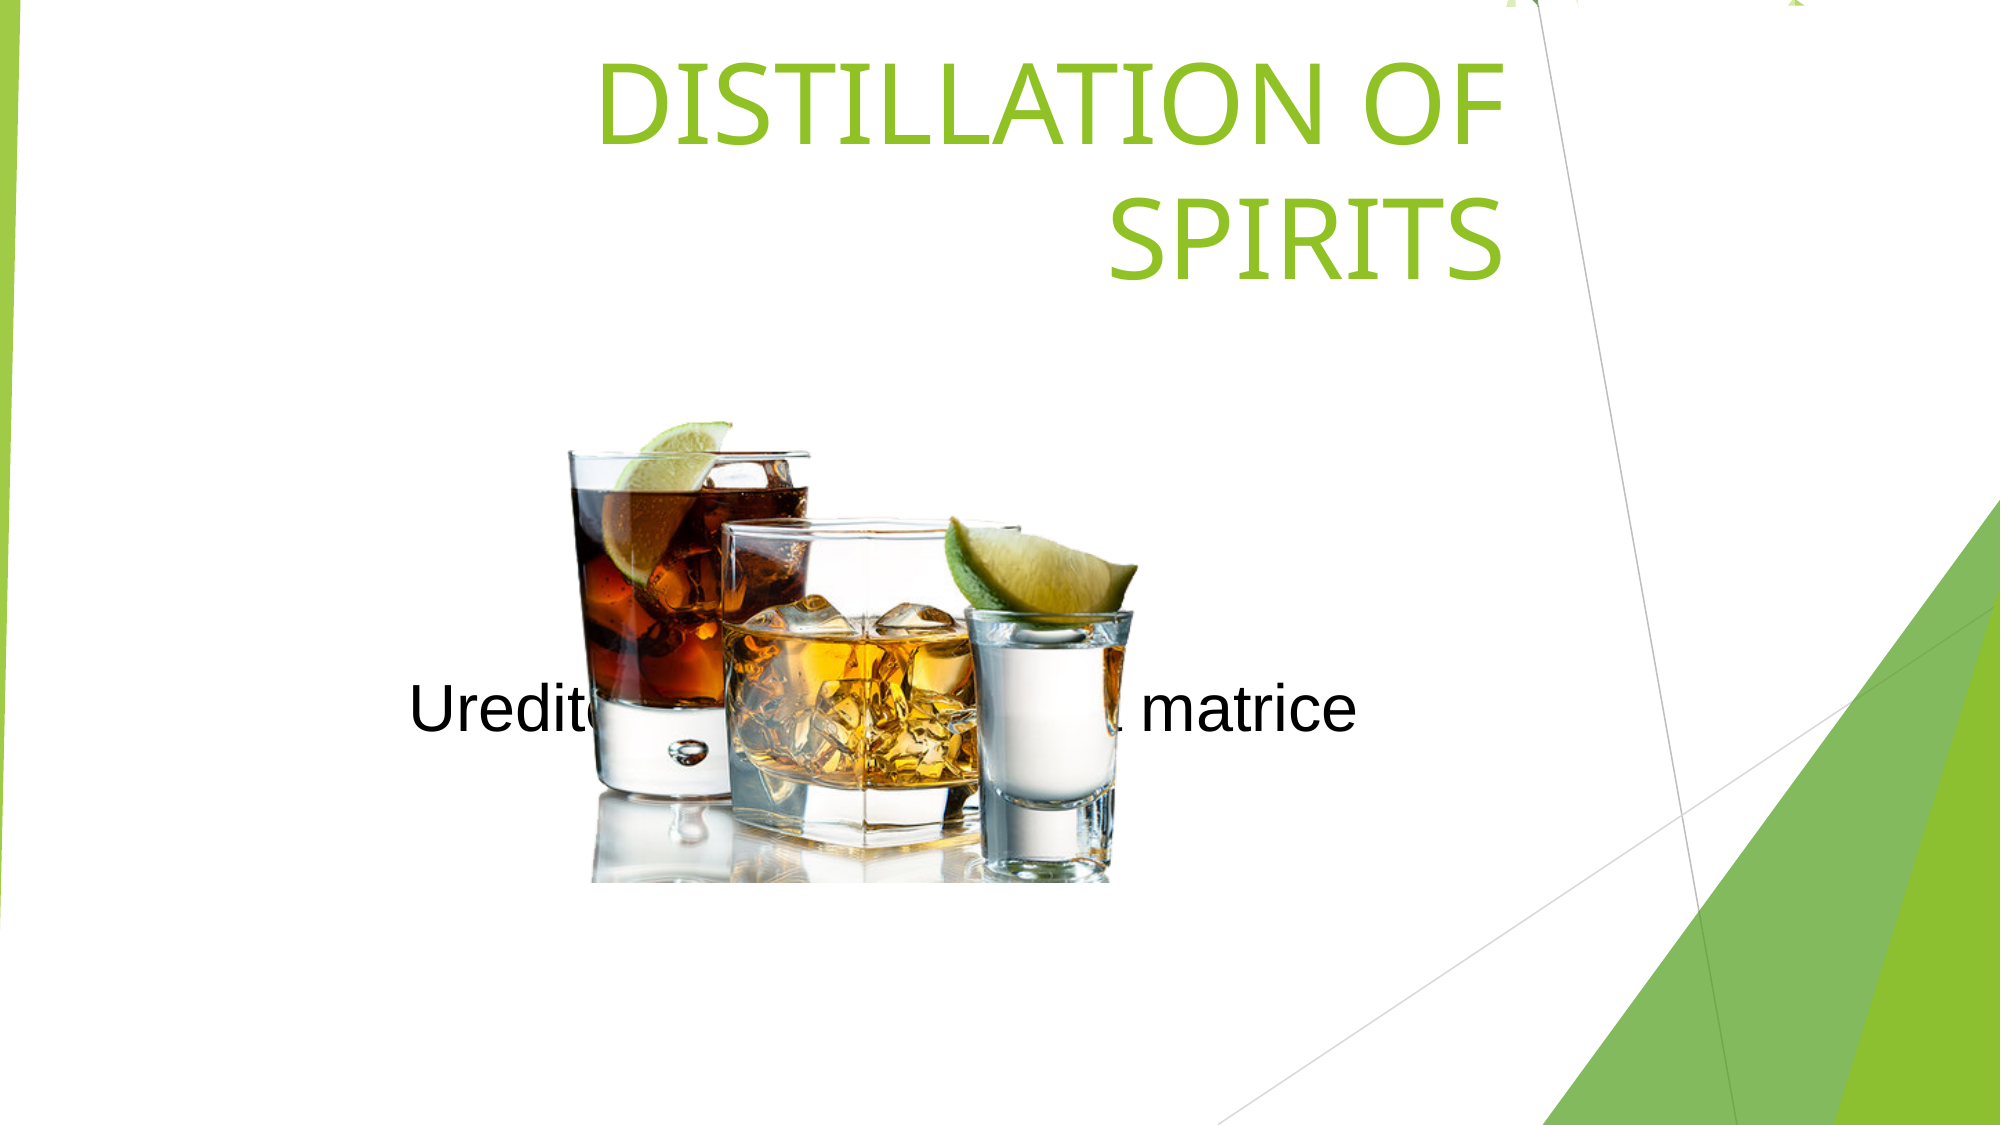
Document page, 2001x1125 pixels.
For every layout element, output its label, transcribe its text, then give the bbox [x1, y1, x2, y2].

picture [480, 420, 1198, 883]
text_box DISTILLATION OF SPIRITS [247, 39, 1522, 310]
